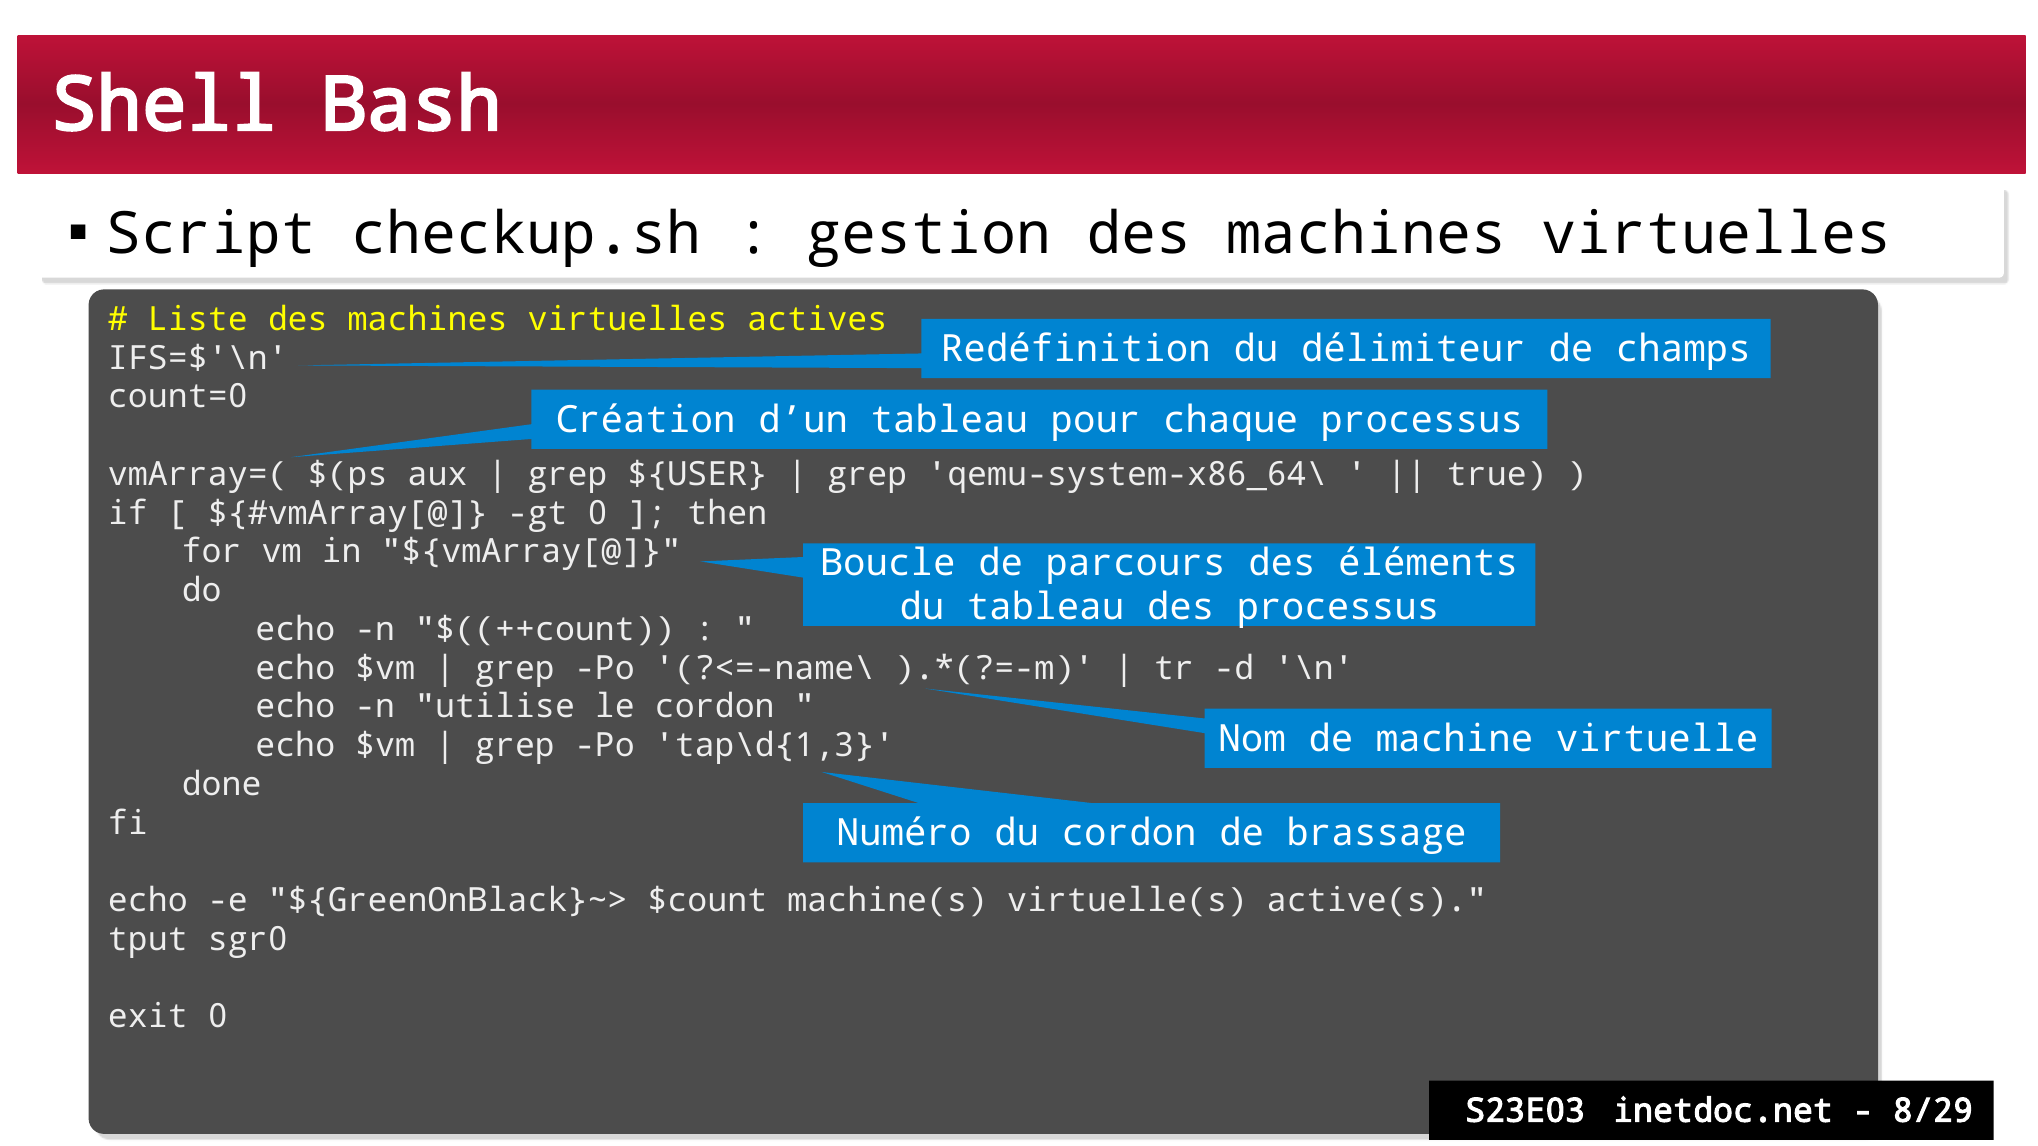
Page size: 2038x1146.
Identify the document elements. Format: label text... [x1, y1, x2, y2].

text_box Nom de machine virtuelle [925, 688, 1772, 768]
text_box Création d’un tableau pour chaque processus [290, 389, 1548, 458]
text_box # Liste des machines virtuelles actives IFS=$'\n' count=0 vmArray=( $(ps aux | grep ${USER} | grep 'qemu-system-x86_64\ ' || true) ) if [ ${#vmArray[@]} -gt 0 ]; then for vm in "${vmArray[@]}" do echo -n "$((++count)) : " echo $vm | grep -Po '(?<=-name\ ).*(?=-m)' | tr -d '\n' echo -n "utilise le cordon " echo $vm | grep -Po 'tap\d{1,3}' done fi echo -e "${GreenOnBlack}~> $count machine(s) virtuelle(s) active(s)." tput sgr0 exit 0 [88, 289, 1879, 1134]
text_box Redéfinition du délimiteur de champs [298, 318, 1771, 379]
text_box Boucle de parcours des éléments du tableau des processus [700, 543, 1536, 626]
text_box S23E03 inetdoc.net - <numéro>/29 [1429, 1080, 1994, 1140]
text_box Script checkup.sh : gestion des machines virtuelles [35, 183, 2004, 278]
text_box Shell Bash [17, 35, 2026, 174]
text_box Numéro du cordon de brassage [803, 771, 1501, 863]
